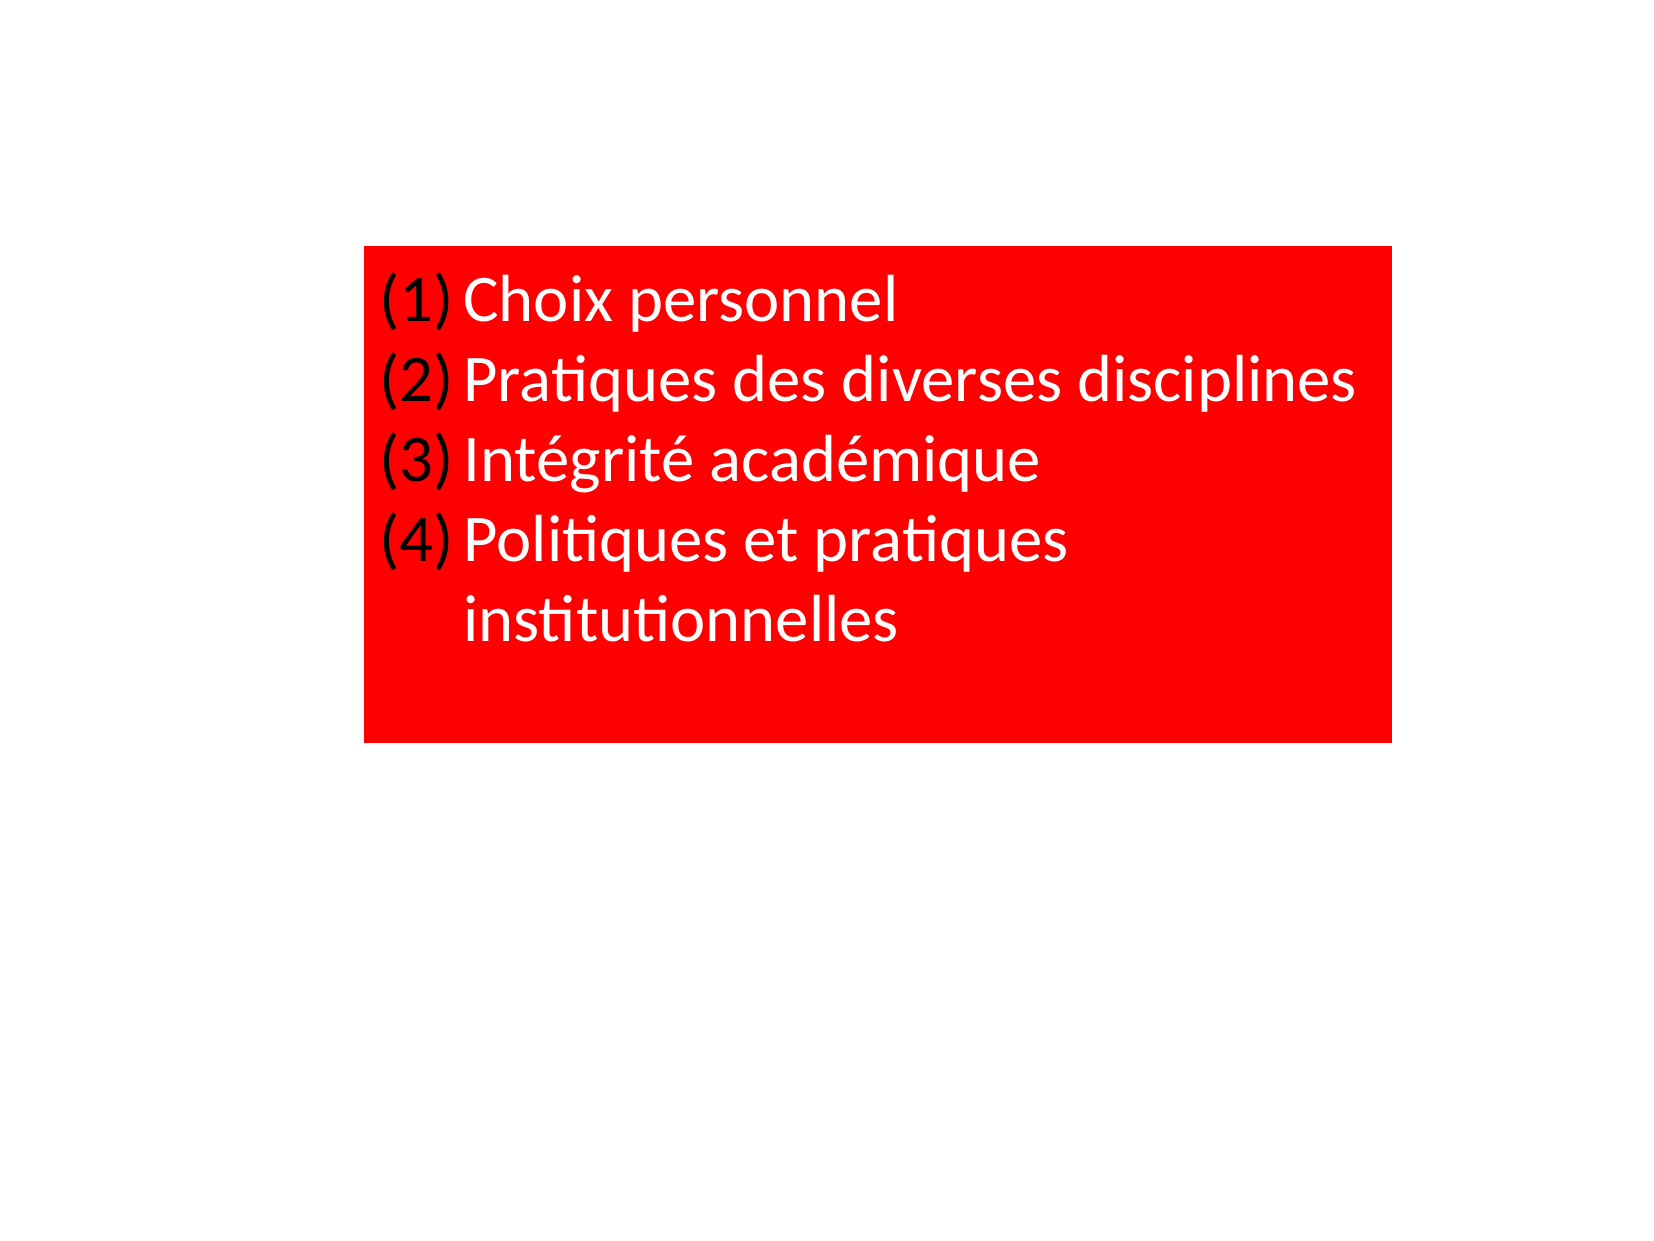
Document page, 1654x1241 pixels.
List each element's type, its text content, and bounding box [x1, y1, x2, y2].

text_box Choix personnel Pratiques des diverses disciplines Intégrité académique Politiques et pratiques institutionnelles [364, 247, 1391, 742]
